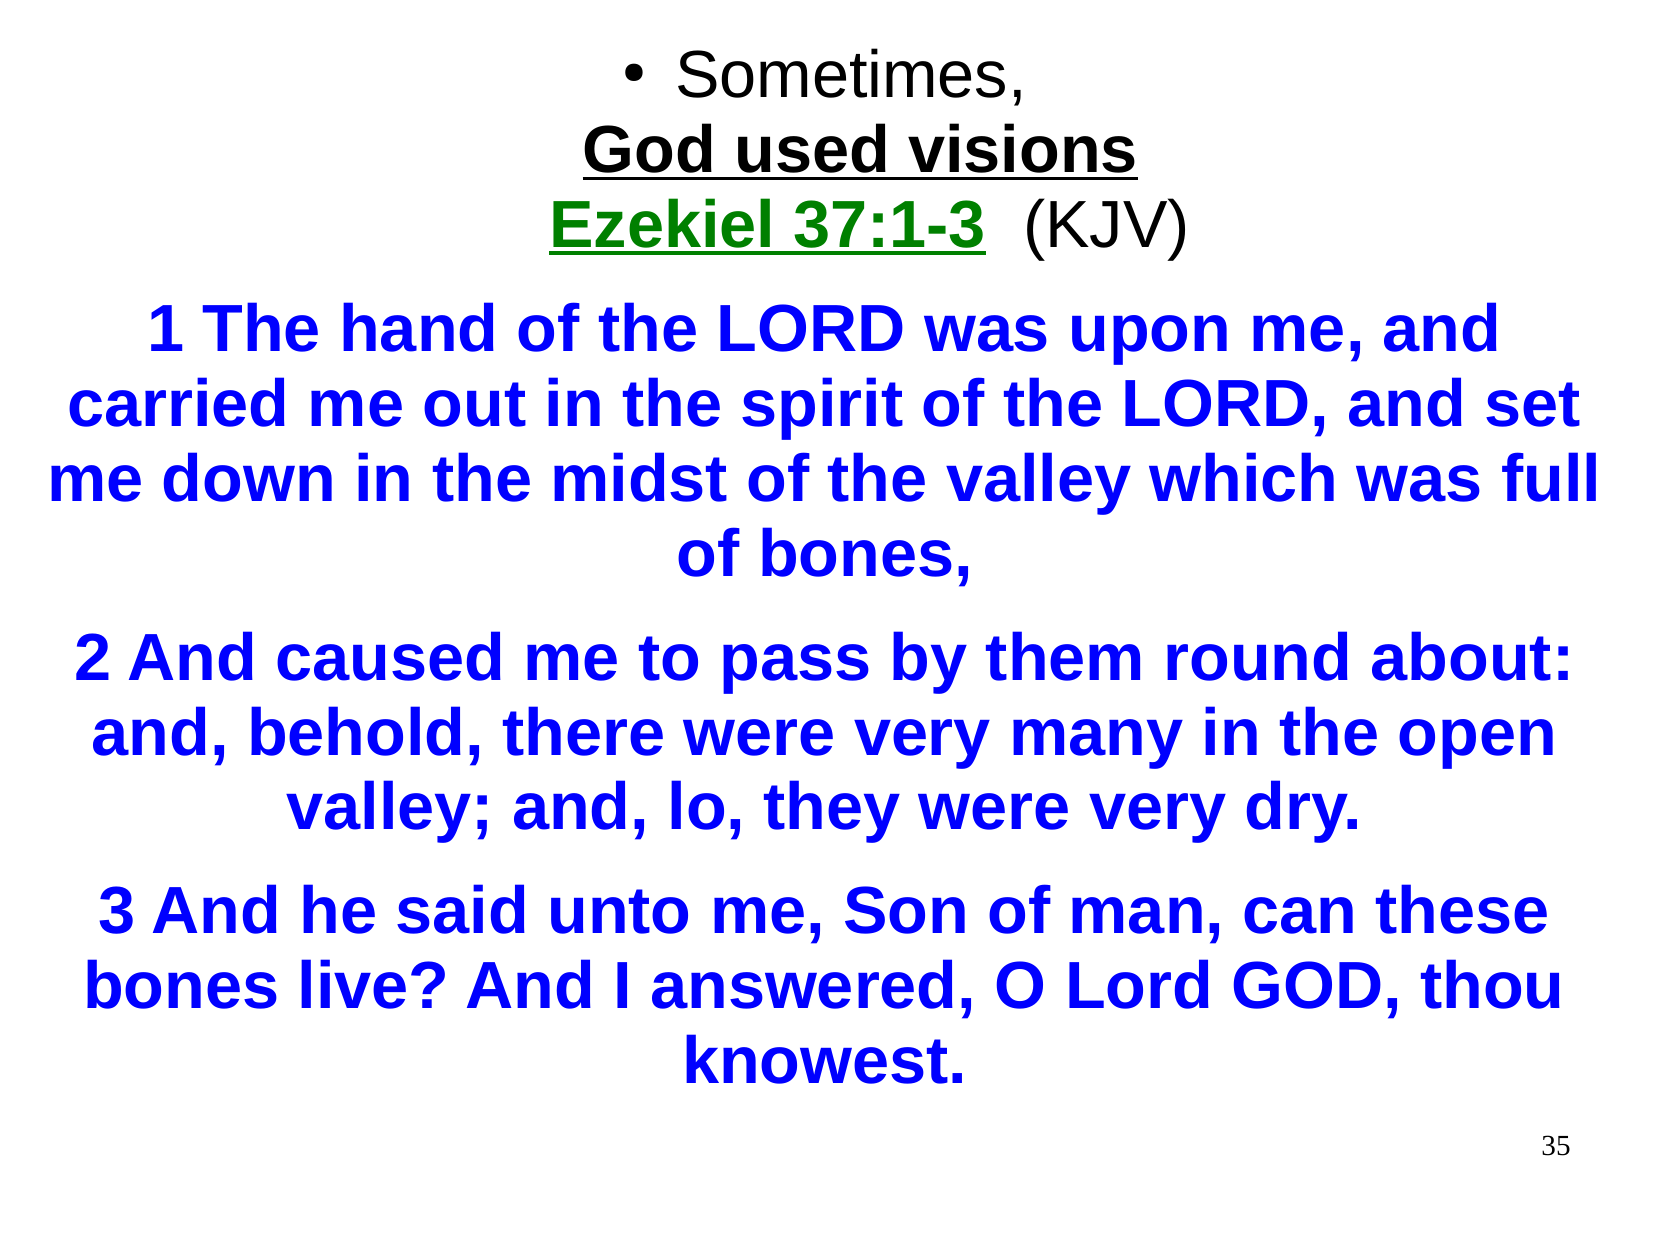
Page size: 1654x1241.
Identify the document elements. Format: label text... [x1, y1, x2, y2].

list Sometimes, God used visions Ezekiel 37:1-3 (KJV) 1 The hand of the LORD was upon me, and carried me out in the spirit of the LORD, and set me down in the midst of the valley which was full of bones, 2 And caused me to pass by them round about: and, behold, there were very many in the open valley; and, lo, they were very dry. 3 And he said unto me, Son of man, can these bones live? And I answered, O Lord GOD, thou knowest. [37, 37, 1613, 1238]
